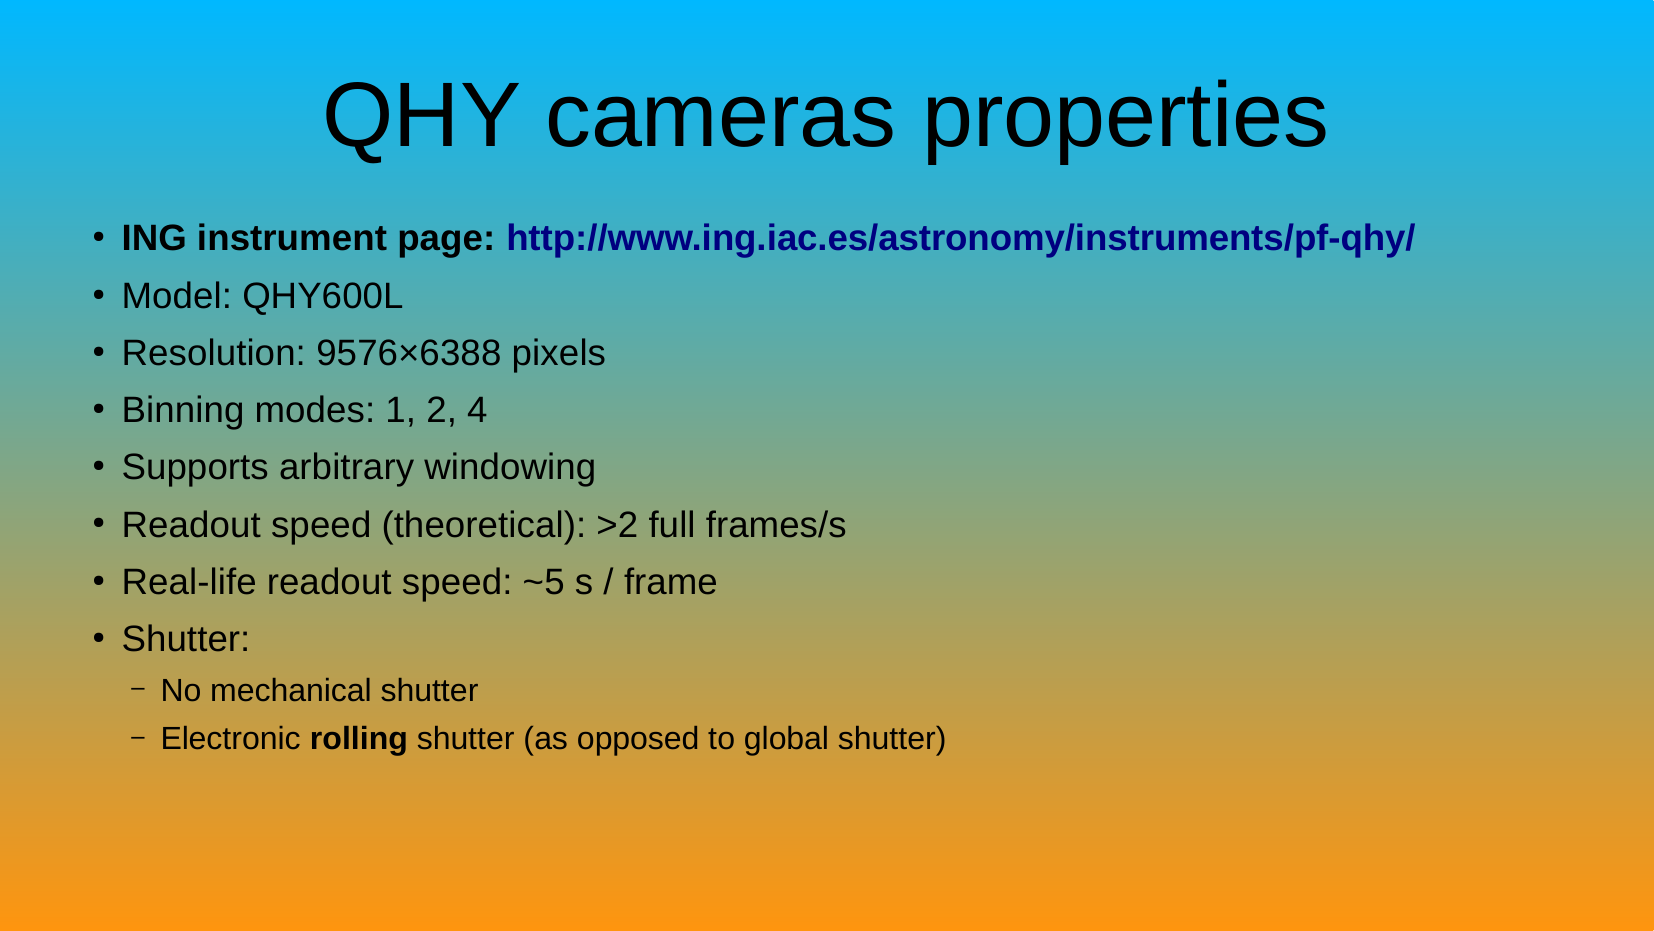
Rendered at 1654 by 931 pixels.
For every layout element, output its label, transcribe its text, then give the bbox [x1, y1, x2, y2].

title QHY cameras properties [82, 37, 1571, 193]
list ING instrument page: http://www.ing.iac.es/astronomy/instruments/pf-qhy/ Model: QHY600L Resolution: 9576×6388 pixels Binning modes: 1, 2, 4 Supports arbitrary windowing Readout speed (theoretical): >2 full frames/s Real-life readout speed: ~5 s / frame Shutter: No mechanical shutter Electronic rolling shutter (as opposed to global shutter) [82, 217, 1571, 758]
